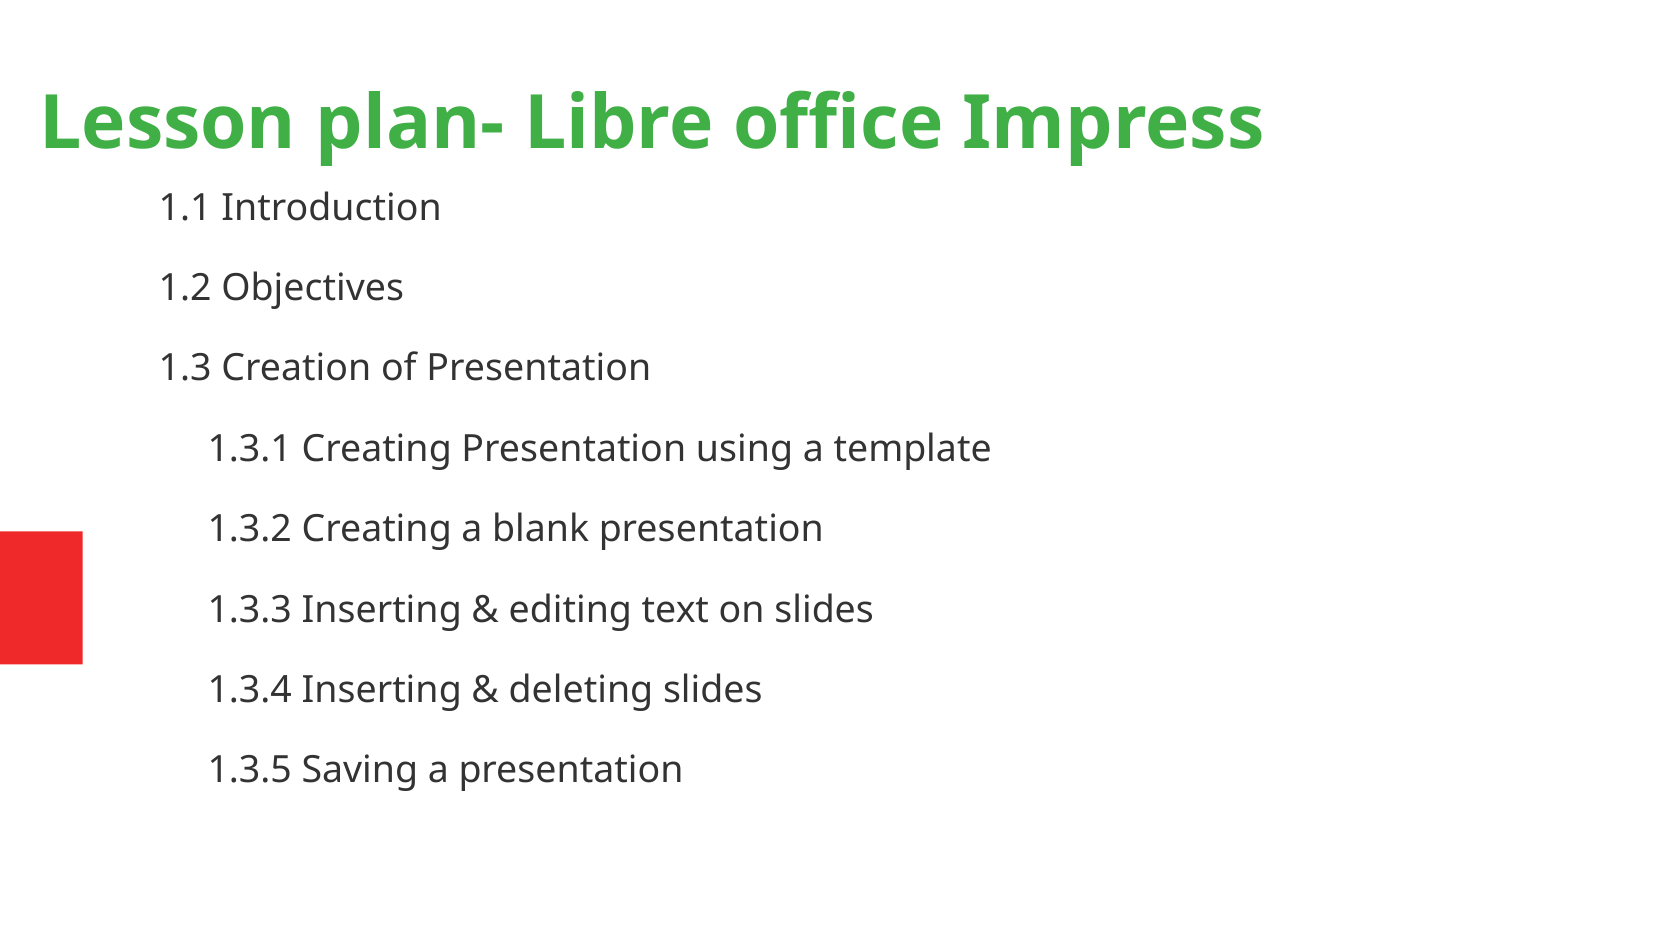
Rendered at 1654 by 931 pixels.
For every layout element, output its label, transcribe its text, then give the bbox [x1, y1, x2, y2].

title Lesson plan- Libre office Impress [39, 30, 1445, 209]
list 1.1 Introduction 1.2 Objectives 1.3 Creation of Presentation 1.3.1 Creating Presentation using a template 1.3.2 Creating a blank presentation 1.3.3 Inserting & editing text on slides 1.3.4 Inserting & deleting slides 1.3.5 Saving a presentation [87, 180, 1605, 891]
